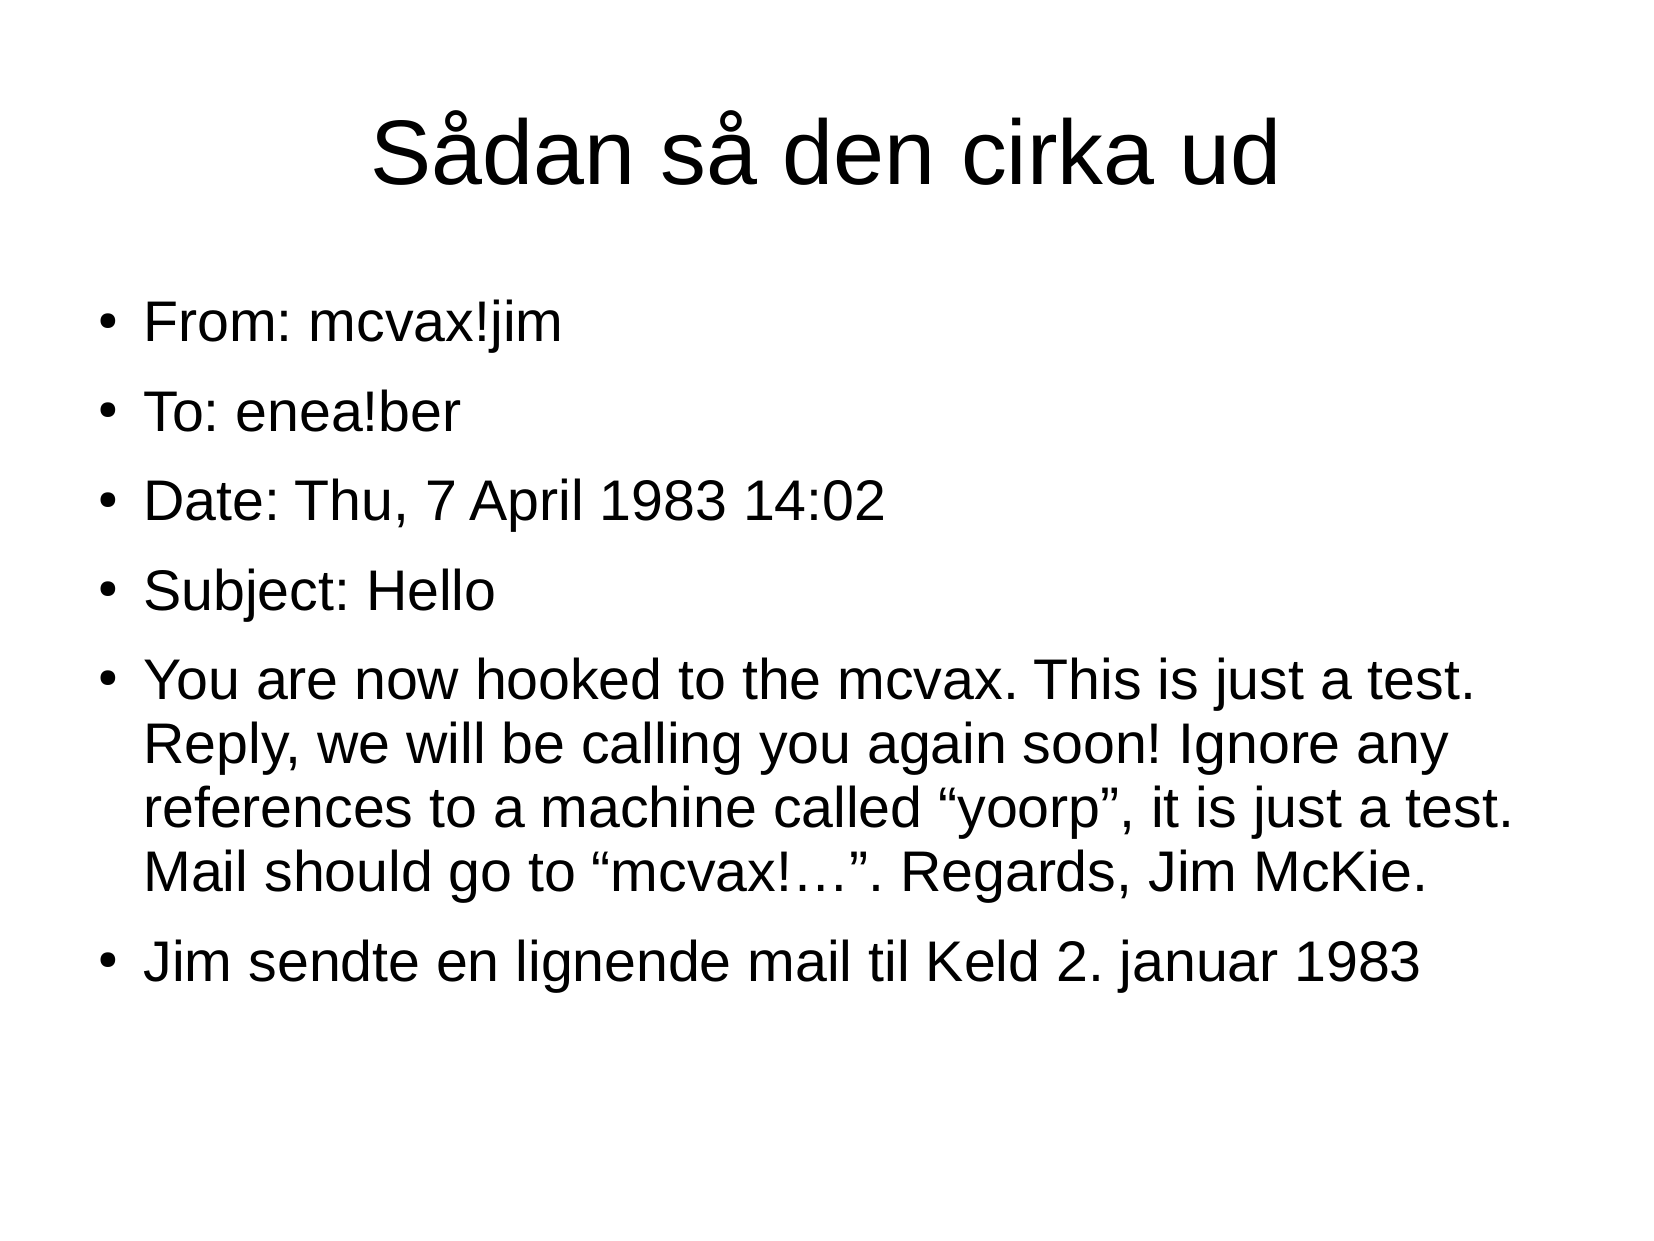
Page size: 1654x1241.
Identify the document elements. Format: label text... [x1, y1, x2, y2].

list From: mcvax!jim To: enea!ber Date: Thu, 7 April 1983 14:02 Subject: Hello You are now hooked to the mcvax. This is just a test. Reply, we will be calling you again soon! Ignore any references to a machine called “yoorp”, it is just a test. Mail should go to “mcvax!…”. Regards, Jim McKie. Jim sendte en lignende mail til Keld 2. januar 1983 [82, 290, 1538, 1010]
title Sådan så den cirka ud [82, 49, 1571, 257]
